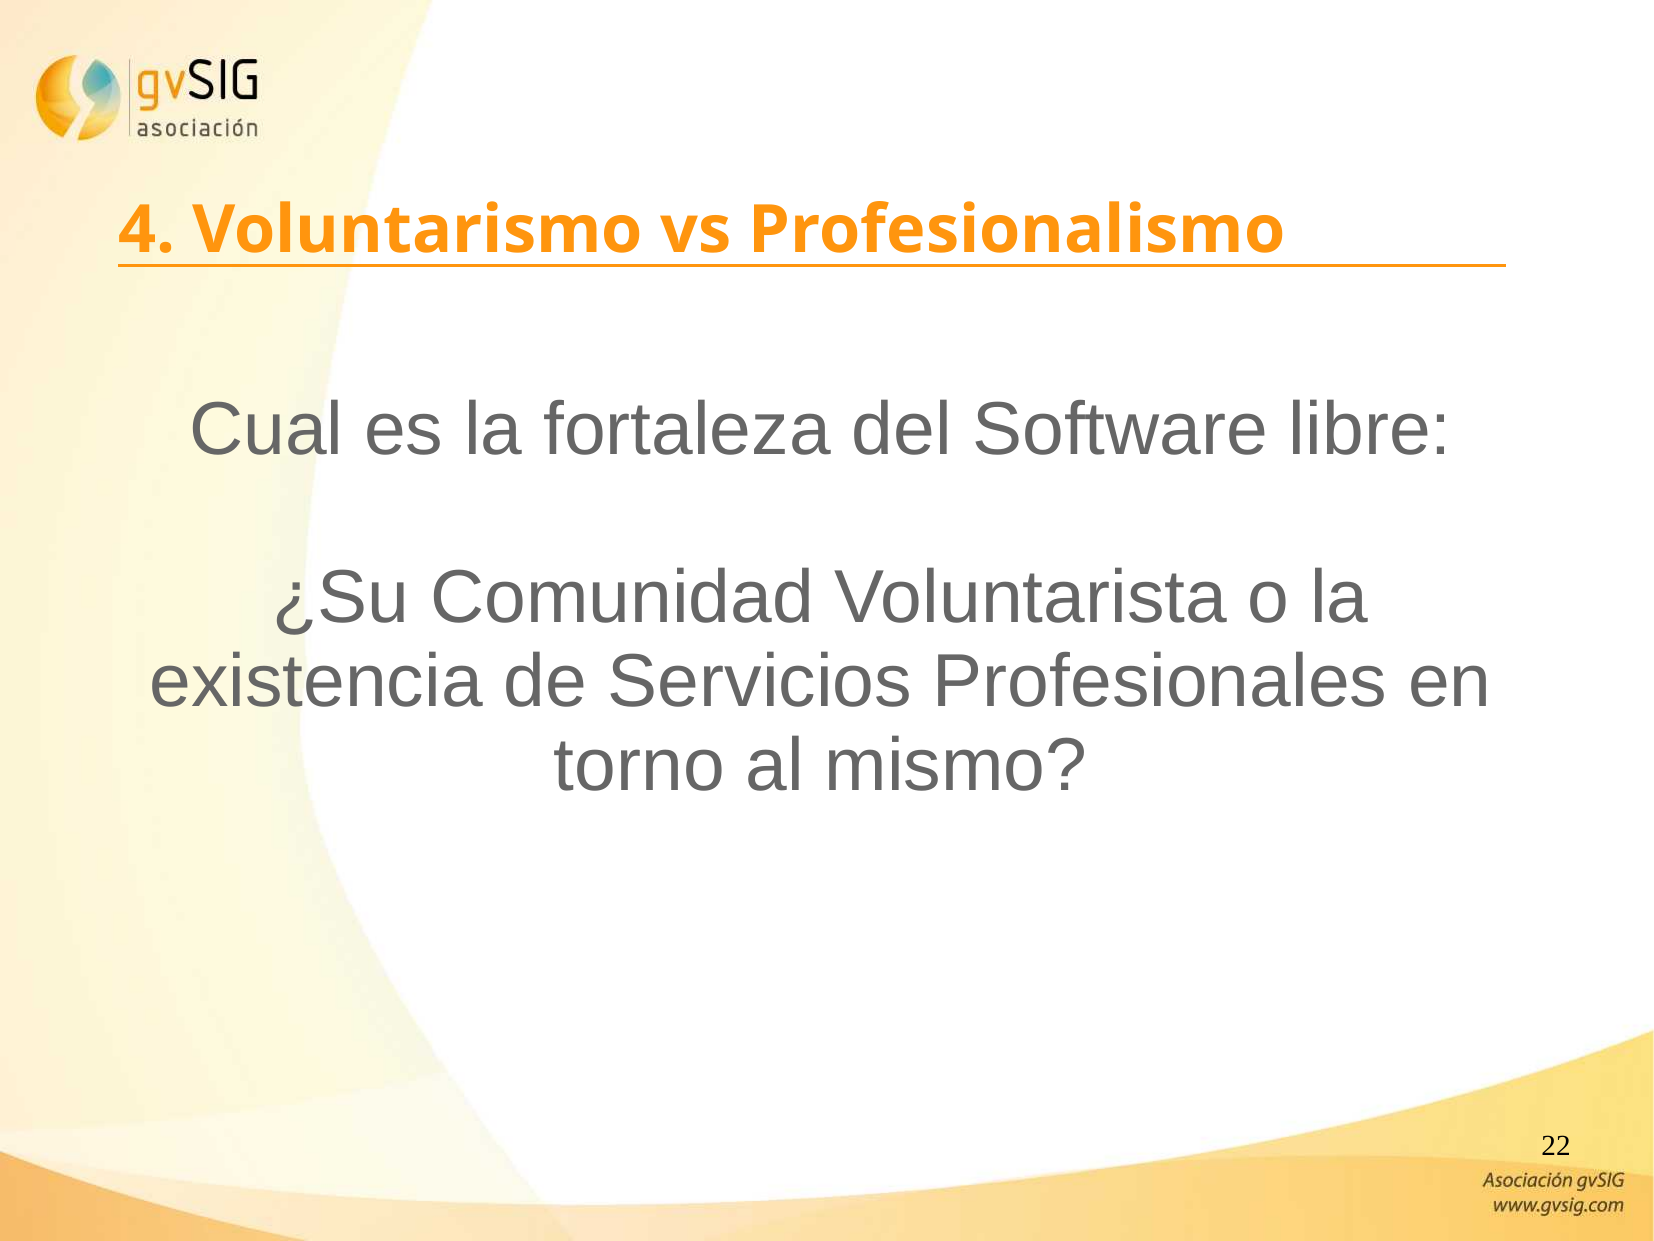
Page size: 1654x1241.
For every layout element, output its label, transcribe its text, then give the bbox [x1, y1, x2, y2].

title 4. Voluntarismo vs Profesionalismo [118, 177, 1607, 276]
picture [0, 0, 1654, 1241]
text_box Cual es la fortaleza del Software libre: ¿Su Comunidad Voluntarista o la existencia de Servicios Profesionales en torno al mismo? [112, 378, 1530, 982]
